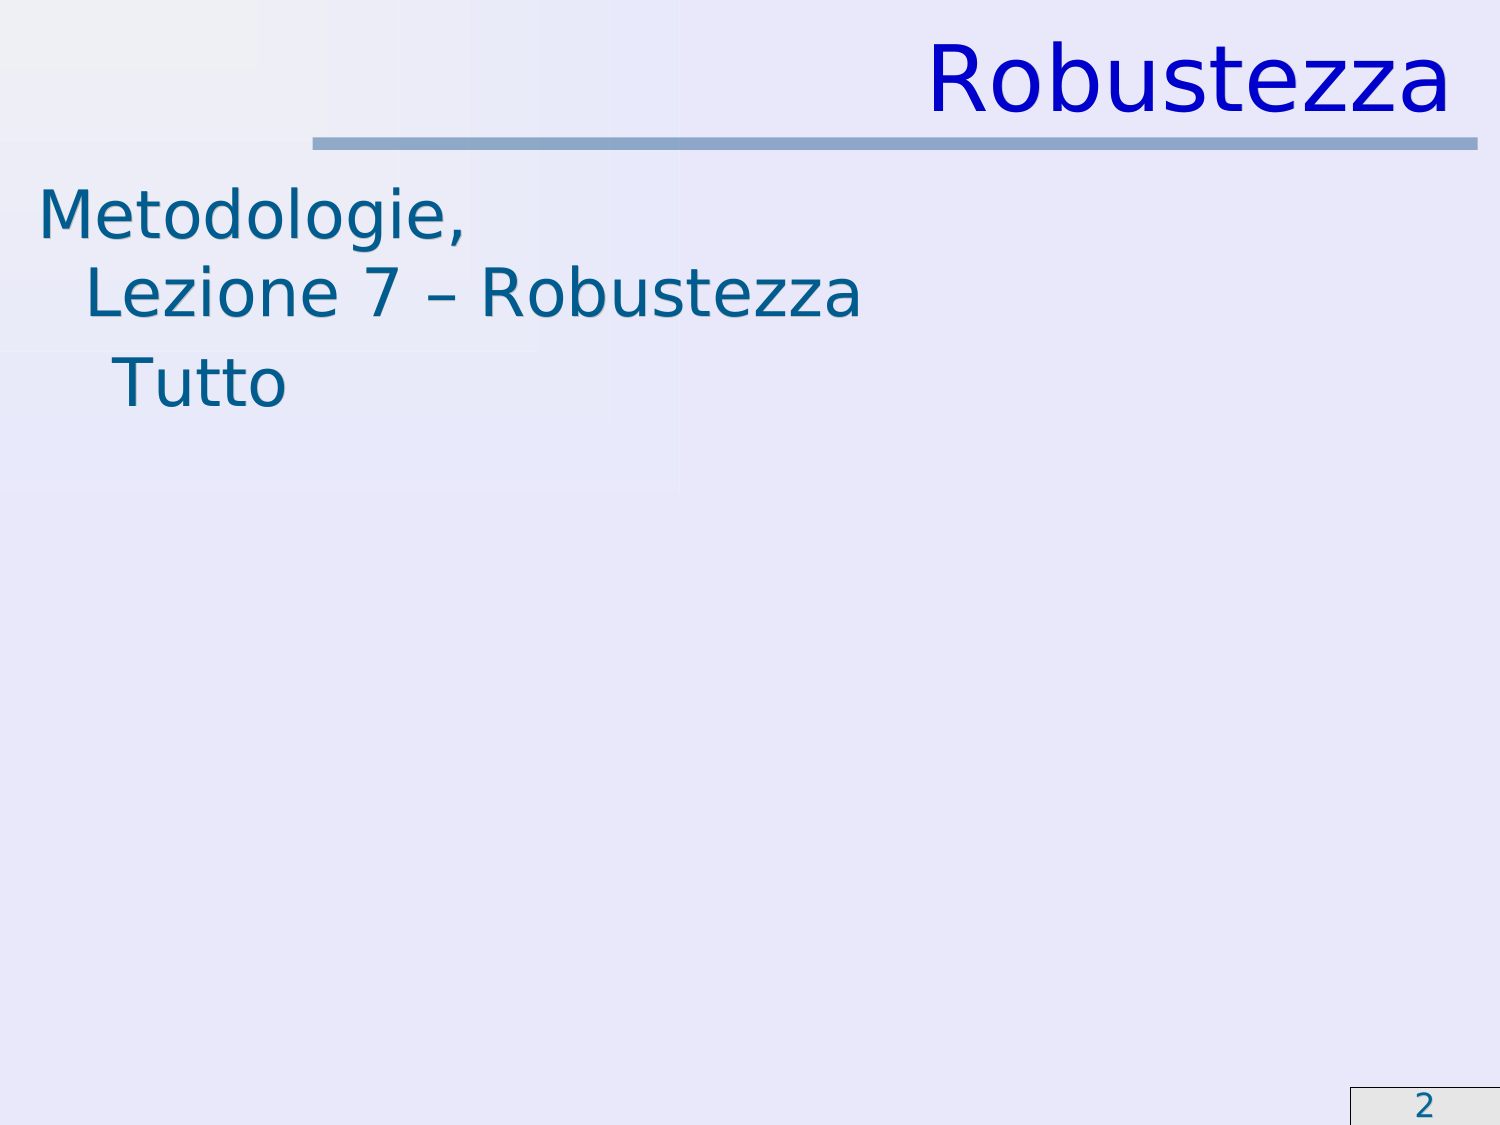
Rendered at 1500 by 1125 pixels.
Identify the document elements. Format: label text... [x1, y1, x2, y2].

text_box Metodologie, Lezione 7 – Robustezza Tutto [37, 176, 1463, 751]
title Robustezza [0, 0, 1470, 141]
